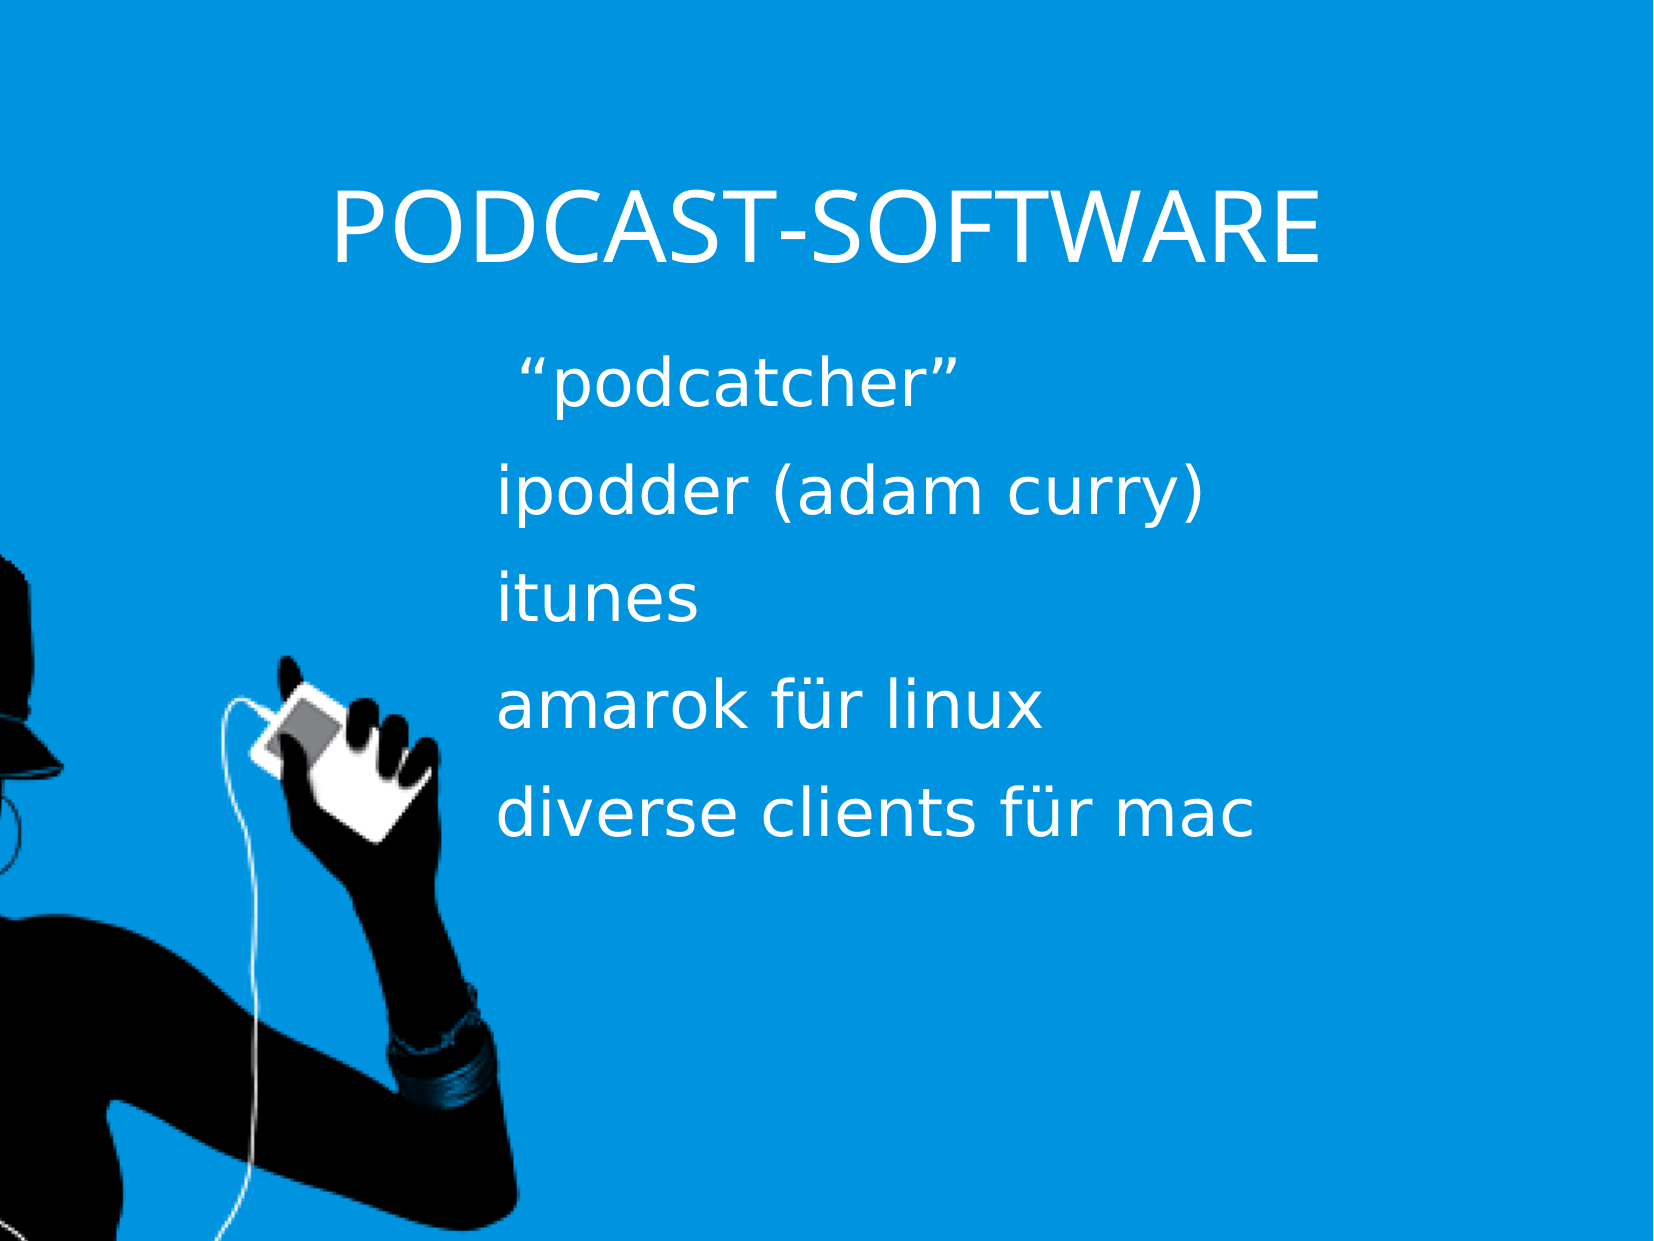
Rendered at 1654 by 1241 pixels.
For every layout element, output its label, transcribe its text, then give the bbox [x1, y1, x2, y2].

list “podcatcher” ipodder (adam curry) itunes amarok für linux diverse clients für mac [477, 344, 1533, 1127]
picture [31, 771, 59, 778]
title PODCAST-SOFTWARE [121, 102, 1533, 344]
picture [0, 719, 60, 773]
picture [0, 657, 516, 1241]
picture [0, 558, 33, 720]
